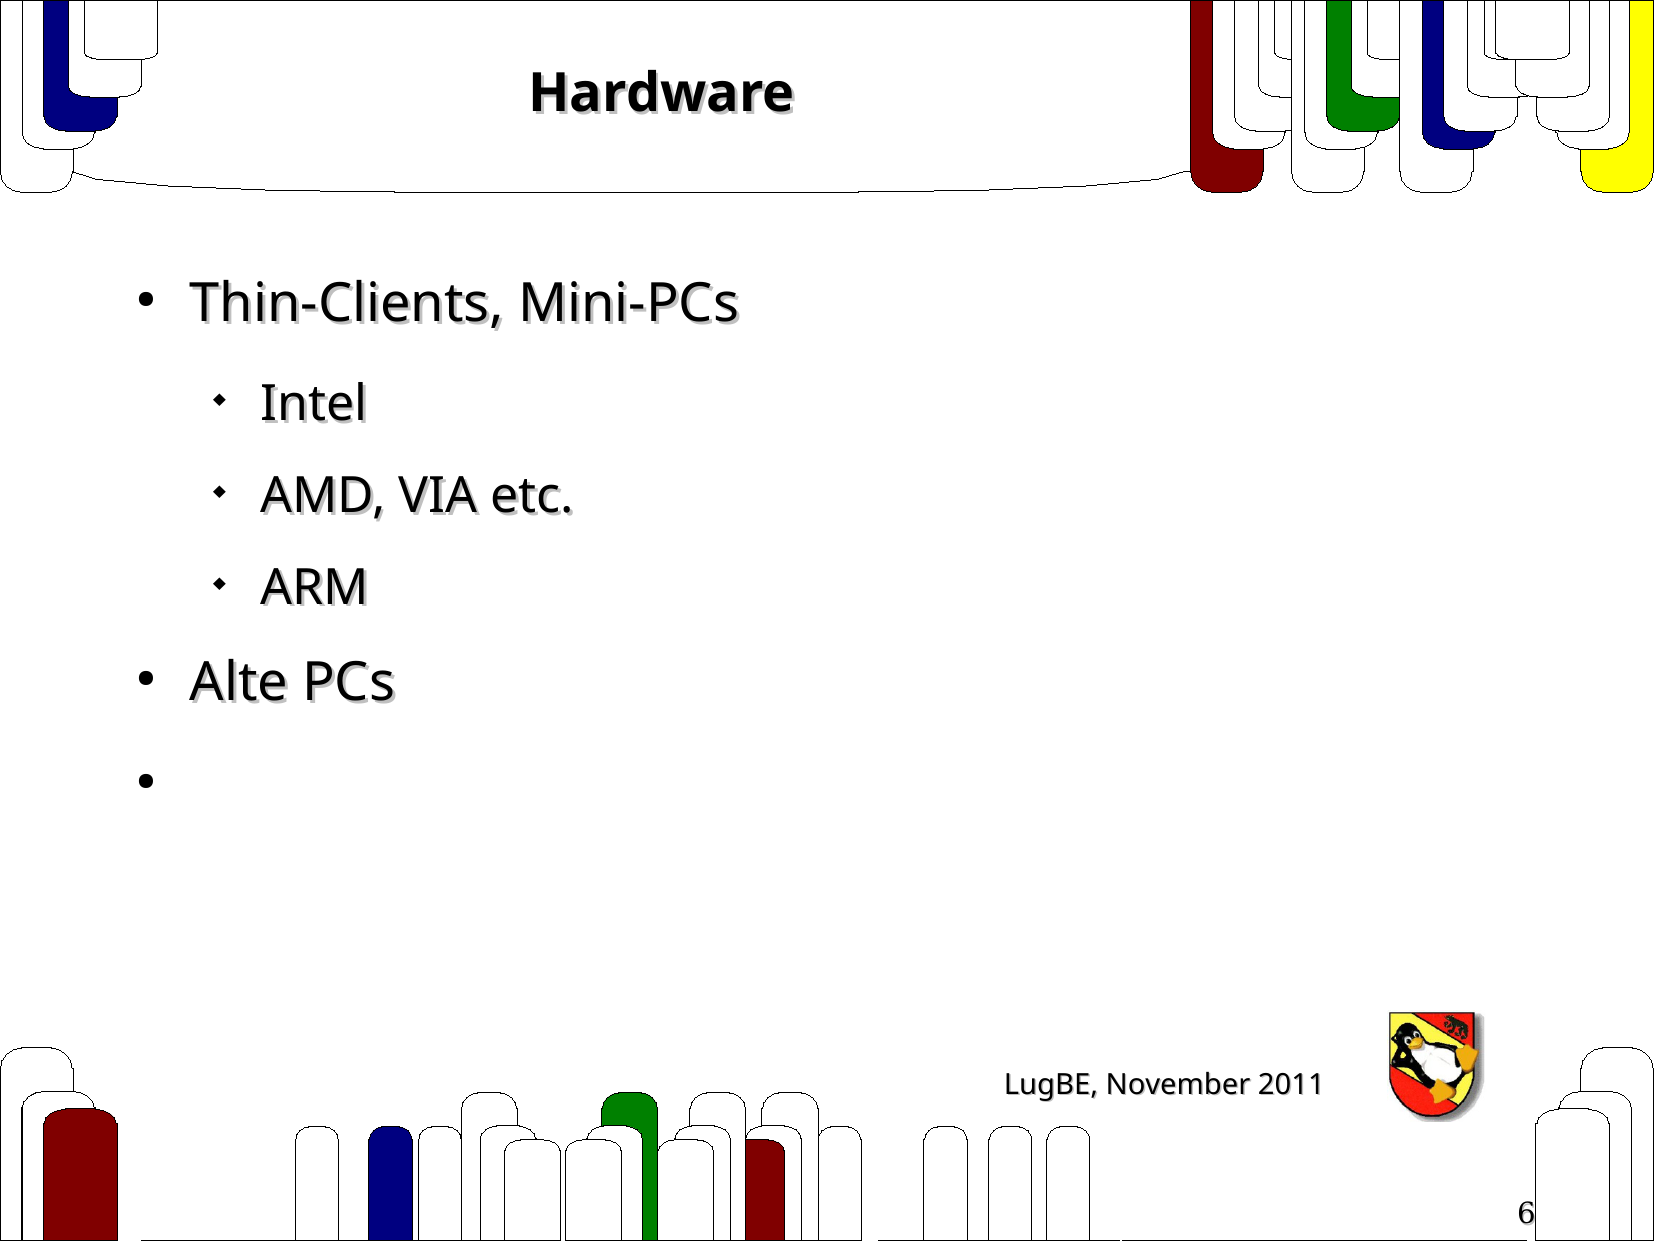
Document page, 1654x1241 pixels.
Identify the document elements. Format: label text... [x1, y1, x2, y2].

title Hardware [171, 15, 1152, 166]
list Thin-Clients, Mini-PCs Intel AMD, VIA etc. ARM Alte PCs [118, 263, 1531, 983]
picture [1387, 1010, 1487, 1122]
